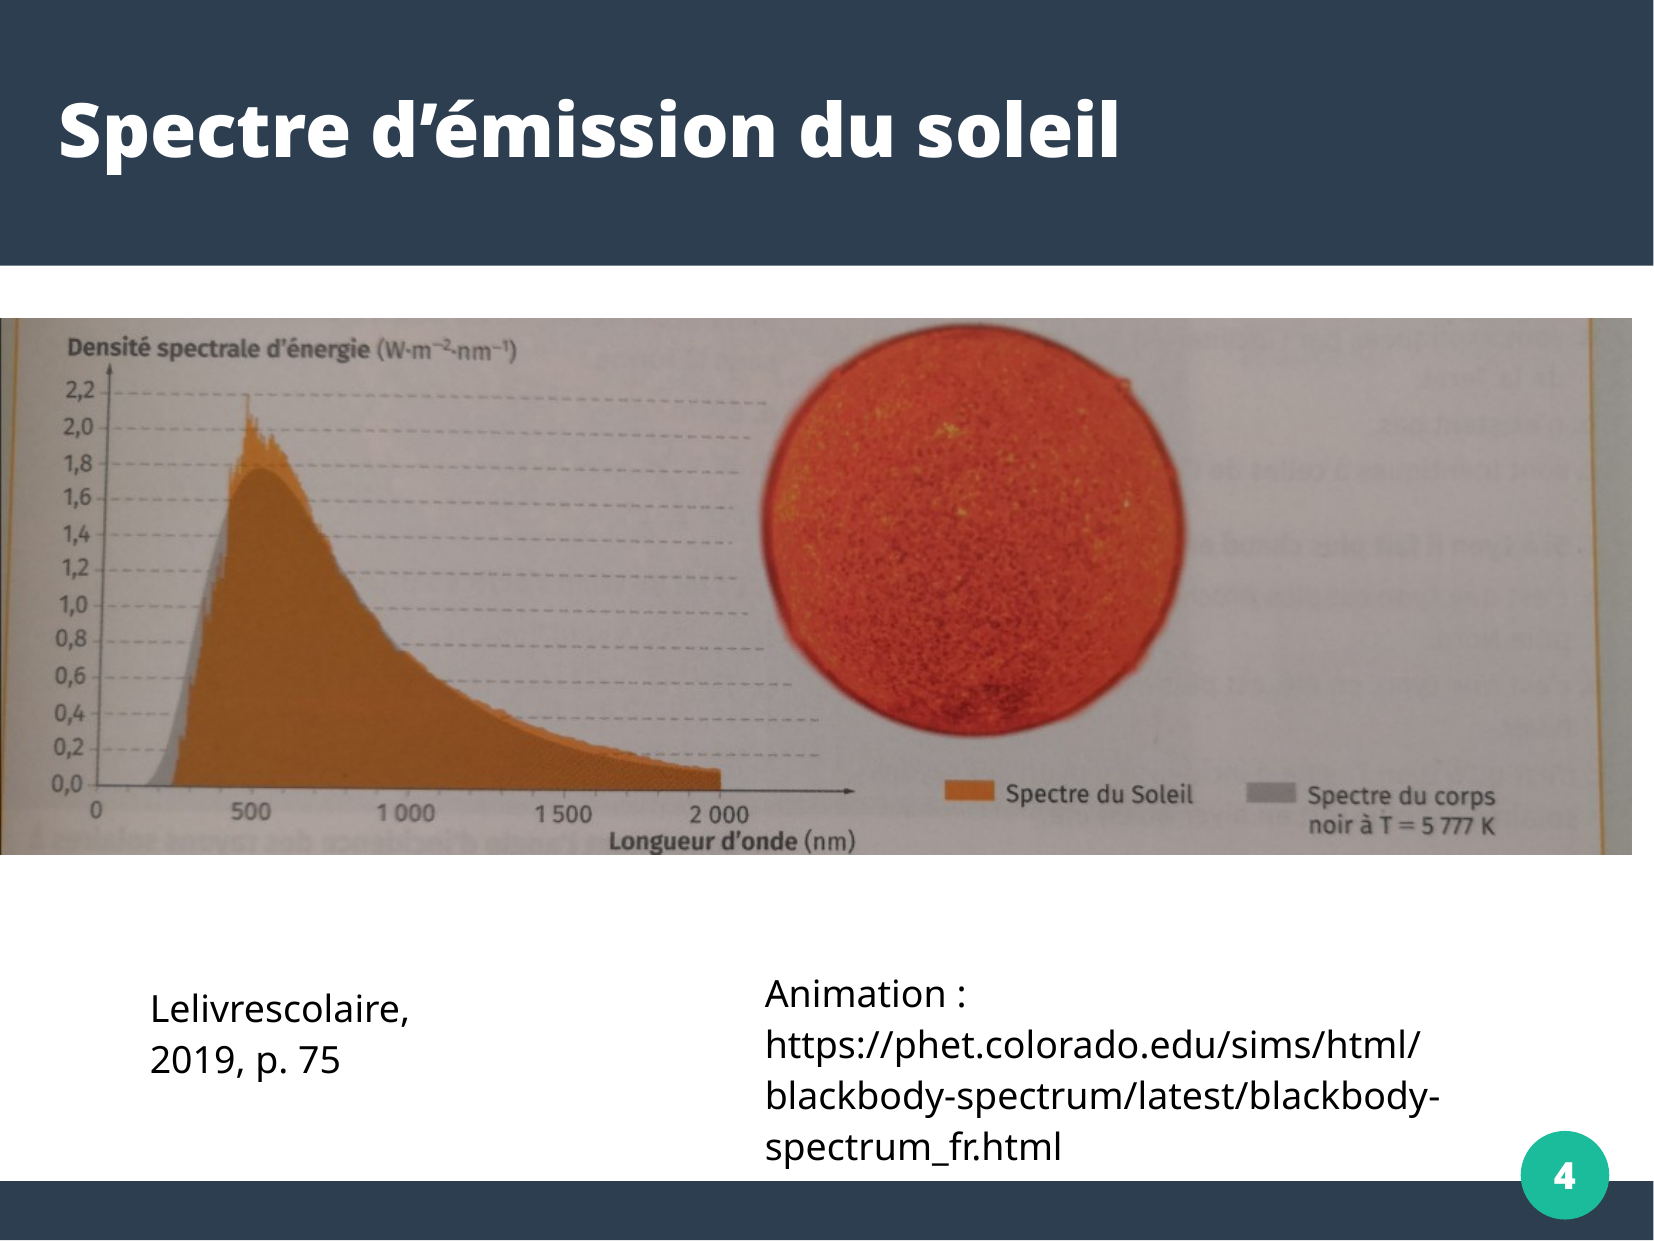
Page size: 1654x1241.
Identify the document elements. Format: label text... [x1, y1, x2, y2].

title Spectre d’émission du soleil [59, 49, 1595, 207]
text_box Lelivrescolaire, 2019, p. 75 [135, 975, 750, 1077]
text_box Animation : https://phet.colorado.edu/sims/html/blackbody-spectrum/latest/blackbody-spectrum_fr.html [750, 960, 1516, 1150]
picture [0, 318, 1632, 856]
